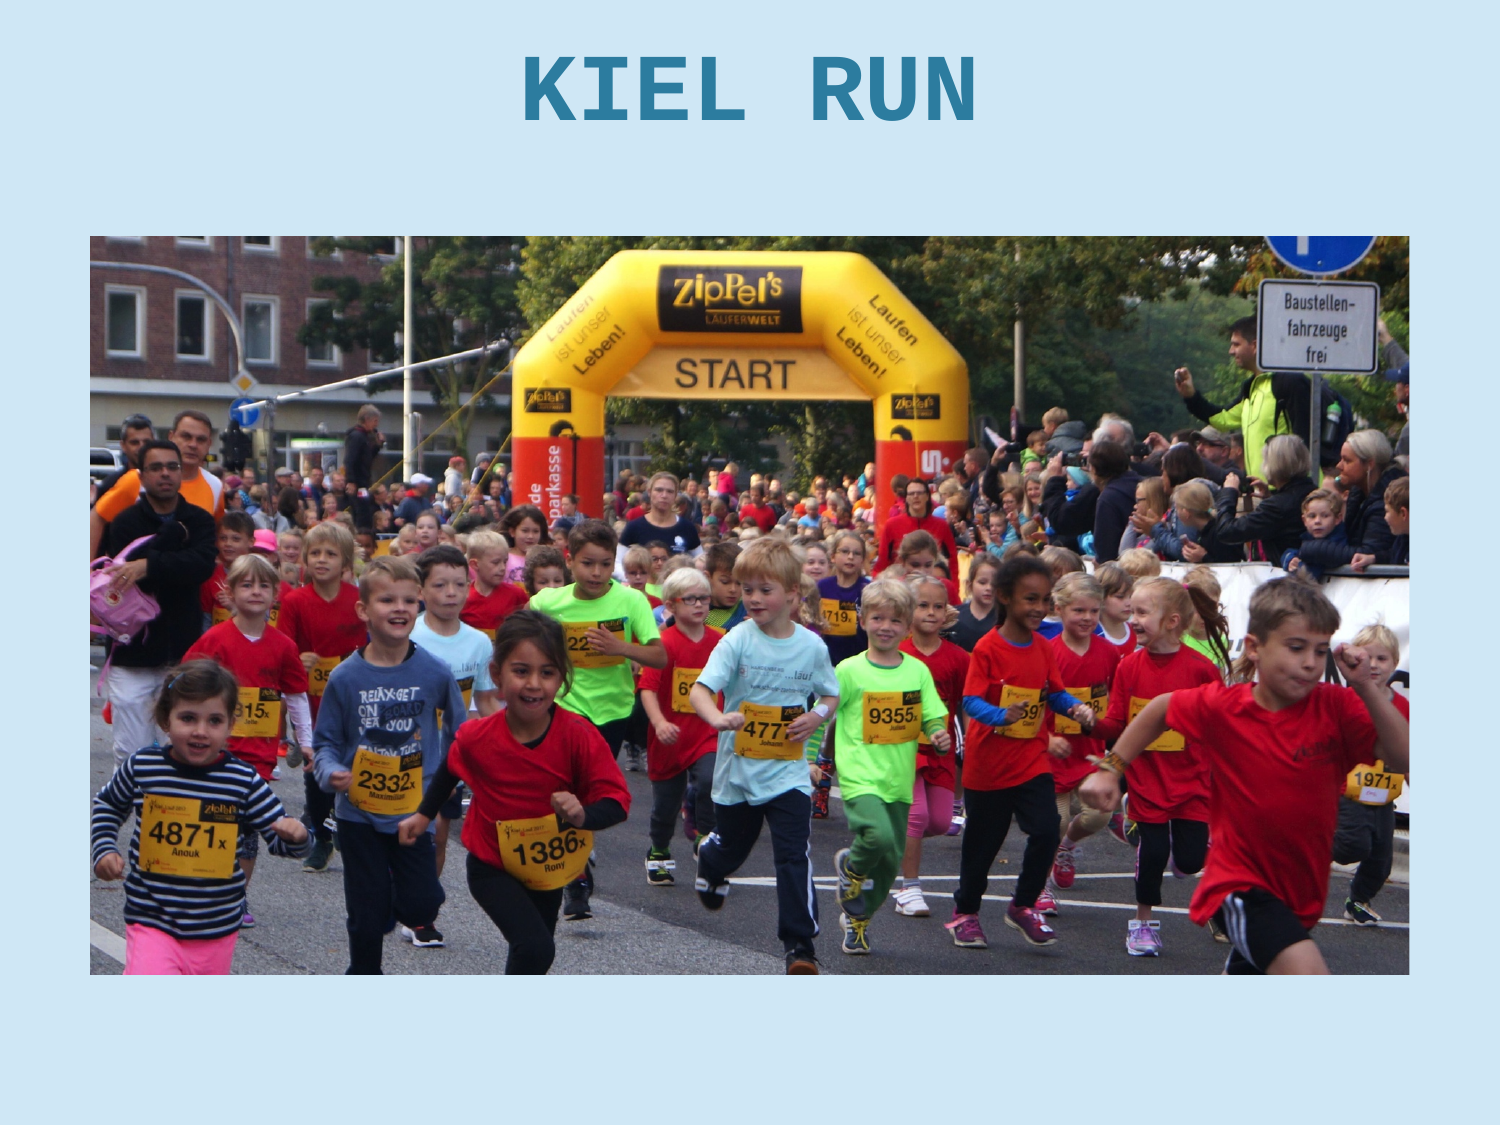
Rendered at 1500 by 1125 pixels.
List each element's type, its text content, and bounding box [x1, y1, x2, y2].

title KIEL RUN [90, 17, 1410, 190]
picture [90, 236, 1410, 975]
